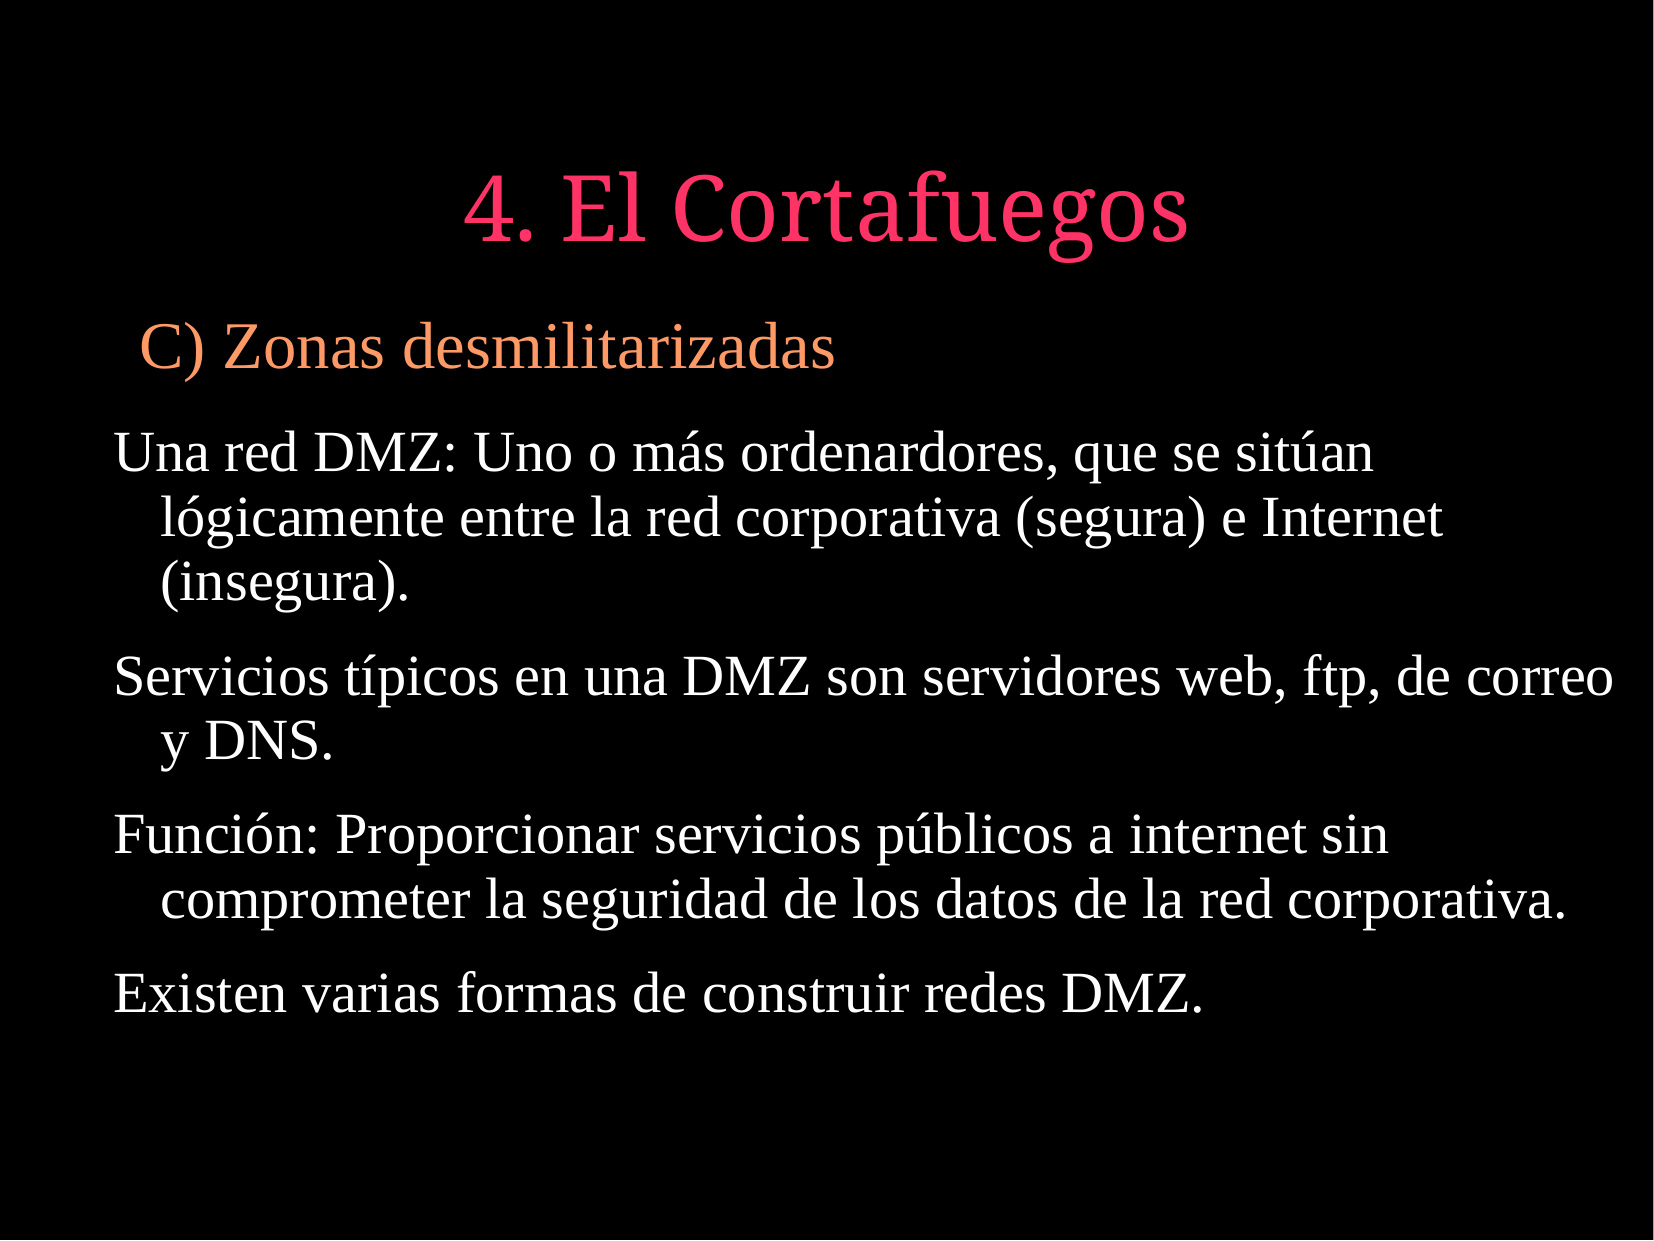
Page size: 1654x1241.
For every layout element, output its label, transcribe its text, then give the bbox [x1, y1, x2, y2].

text_box Una red DMZ: Uno o más ordenardores, que se sitúan lógicamente entre la red corporativa (segura) e Internet (insegura). Servicios típicos en una DMZ son servidores web, ftp, de correo y DNS. Función: Proporcionar servicios públicos a internet sin comprometer la seguridad de los datos de la red corporativa. Existen varias formas de construir redes DMZ. [18, 419, 1632, 1223]
list C) Zonas desmilitarizadas [121, 308, 1534, 419]
title 4. El Cortafuegos [121, 102, 1534, 308]
